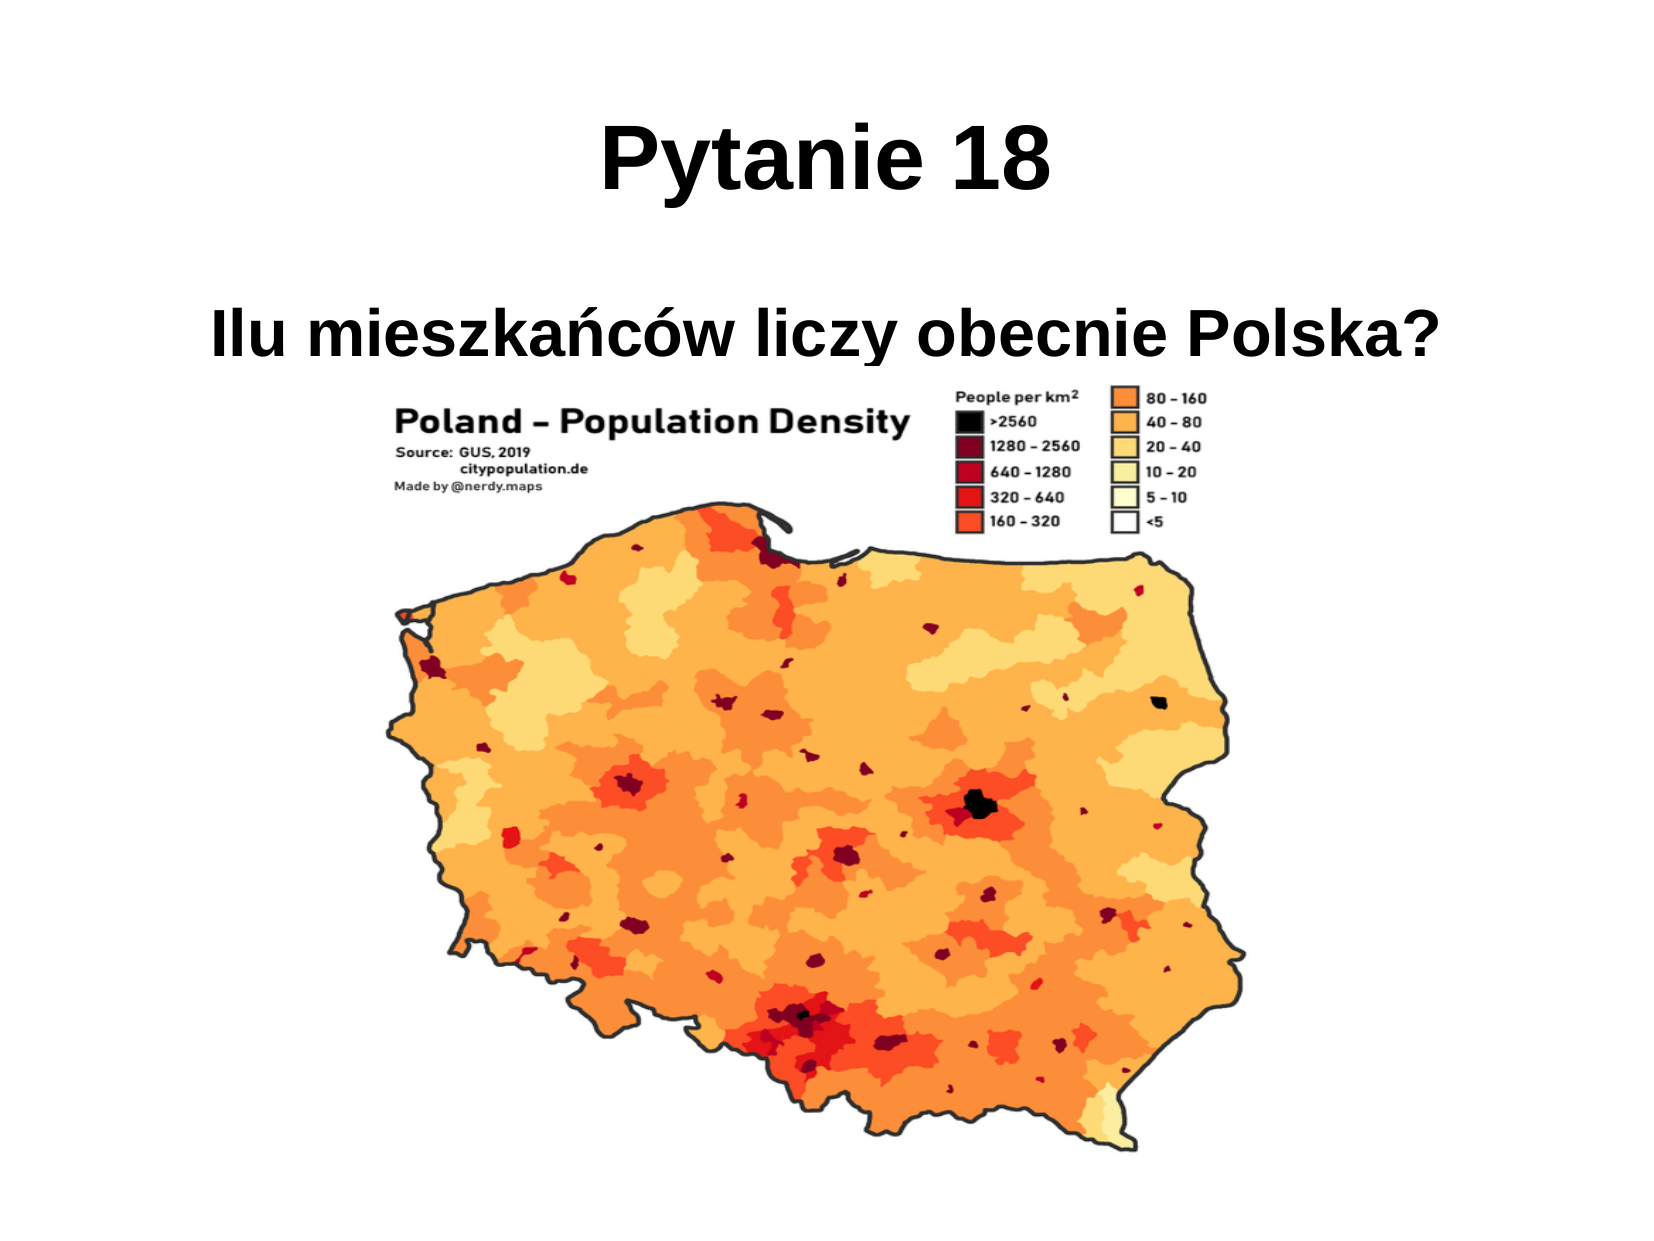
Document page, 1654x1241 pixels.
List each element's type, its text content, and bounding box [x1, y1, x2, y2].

picture [358, 366, 1264, 1156]
list Ilu mieszkańców liczy obecnie Polska? [82, 290, 1571, 1109]
title Pytanie 18 [82, 49, 1571, 257]
